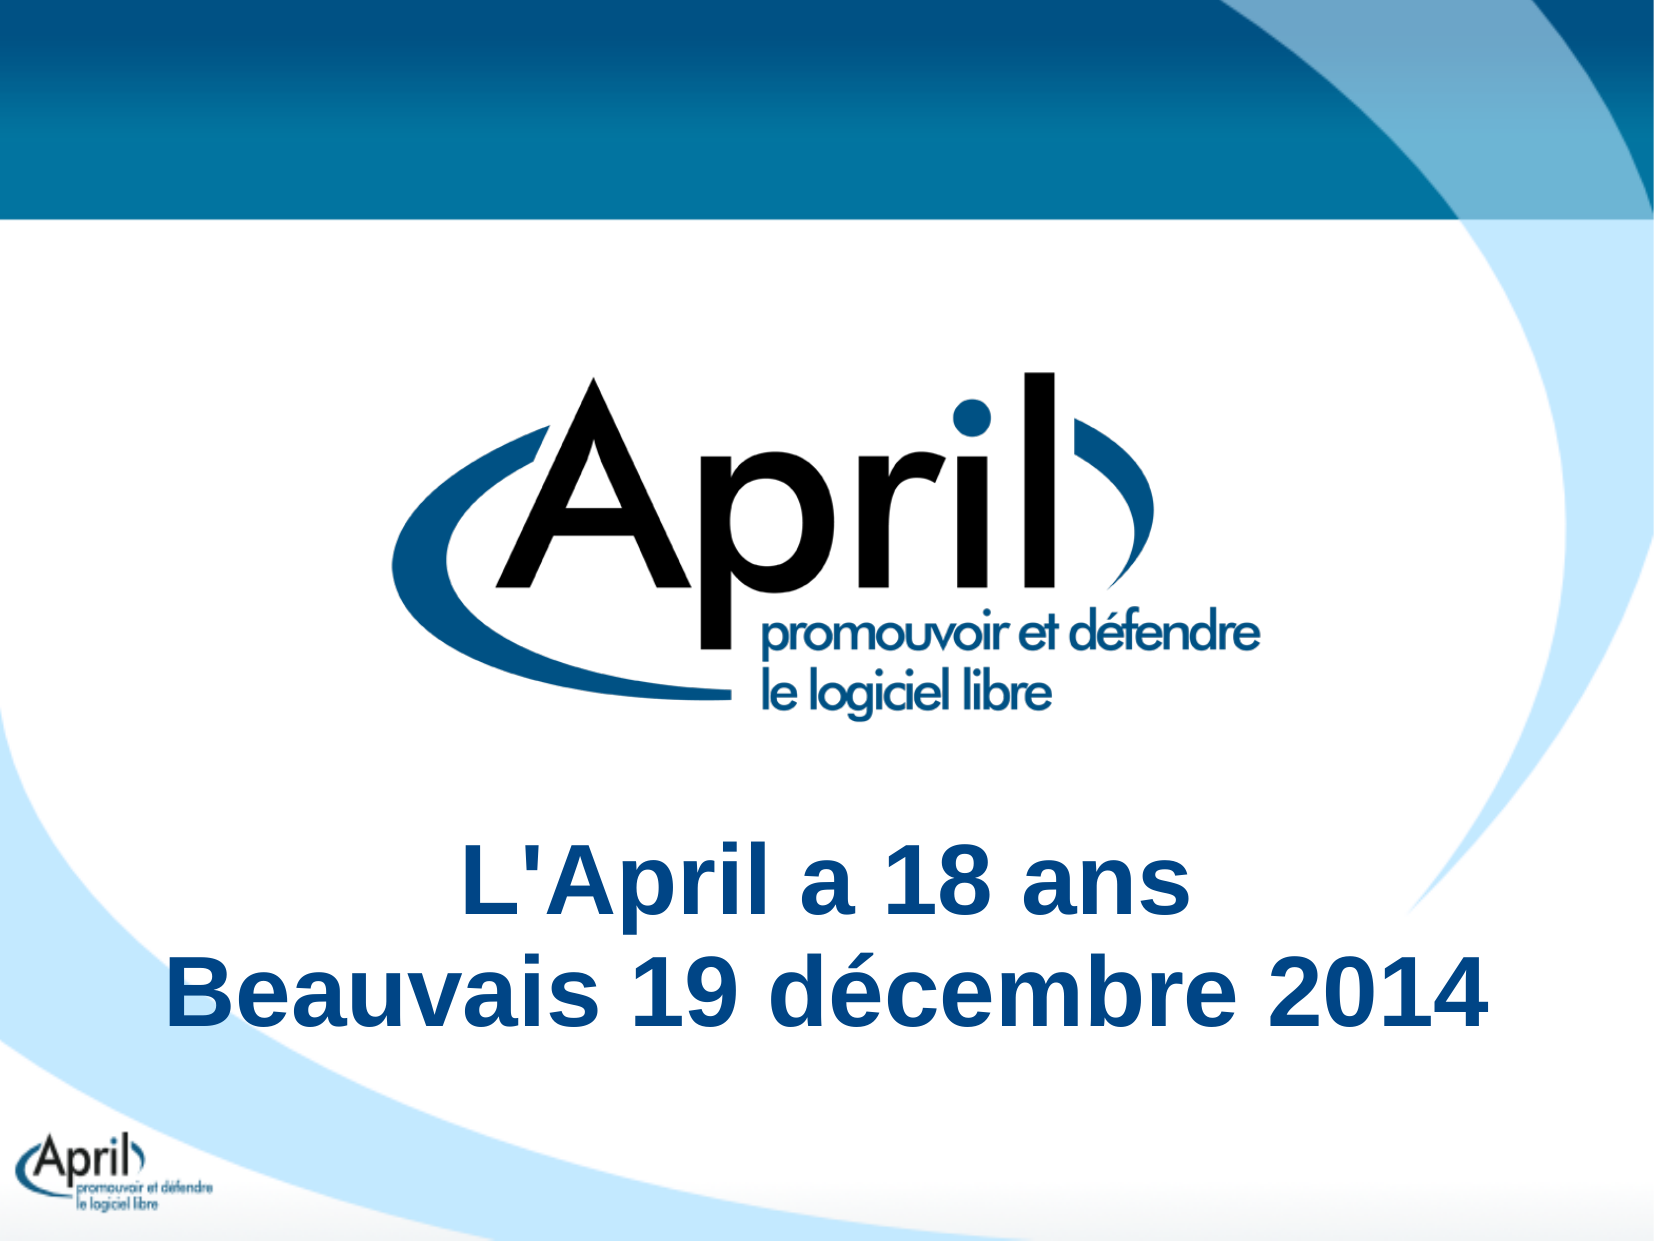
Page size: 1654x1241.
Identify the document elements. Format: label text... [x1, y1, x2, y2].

subtitle L'April a 18 ans Beauvais 19 décembre 2014 [82, 533, 1571, 1241]
picture [0, 0, 1654, 1241]
